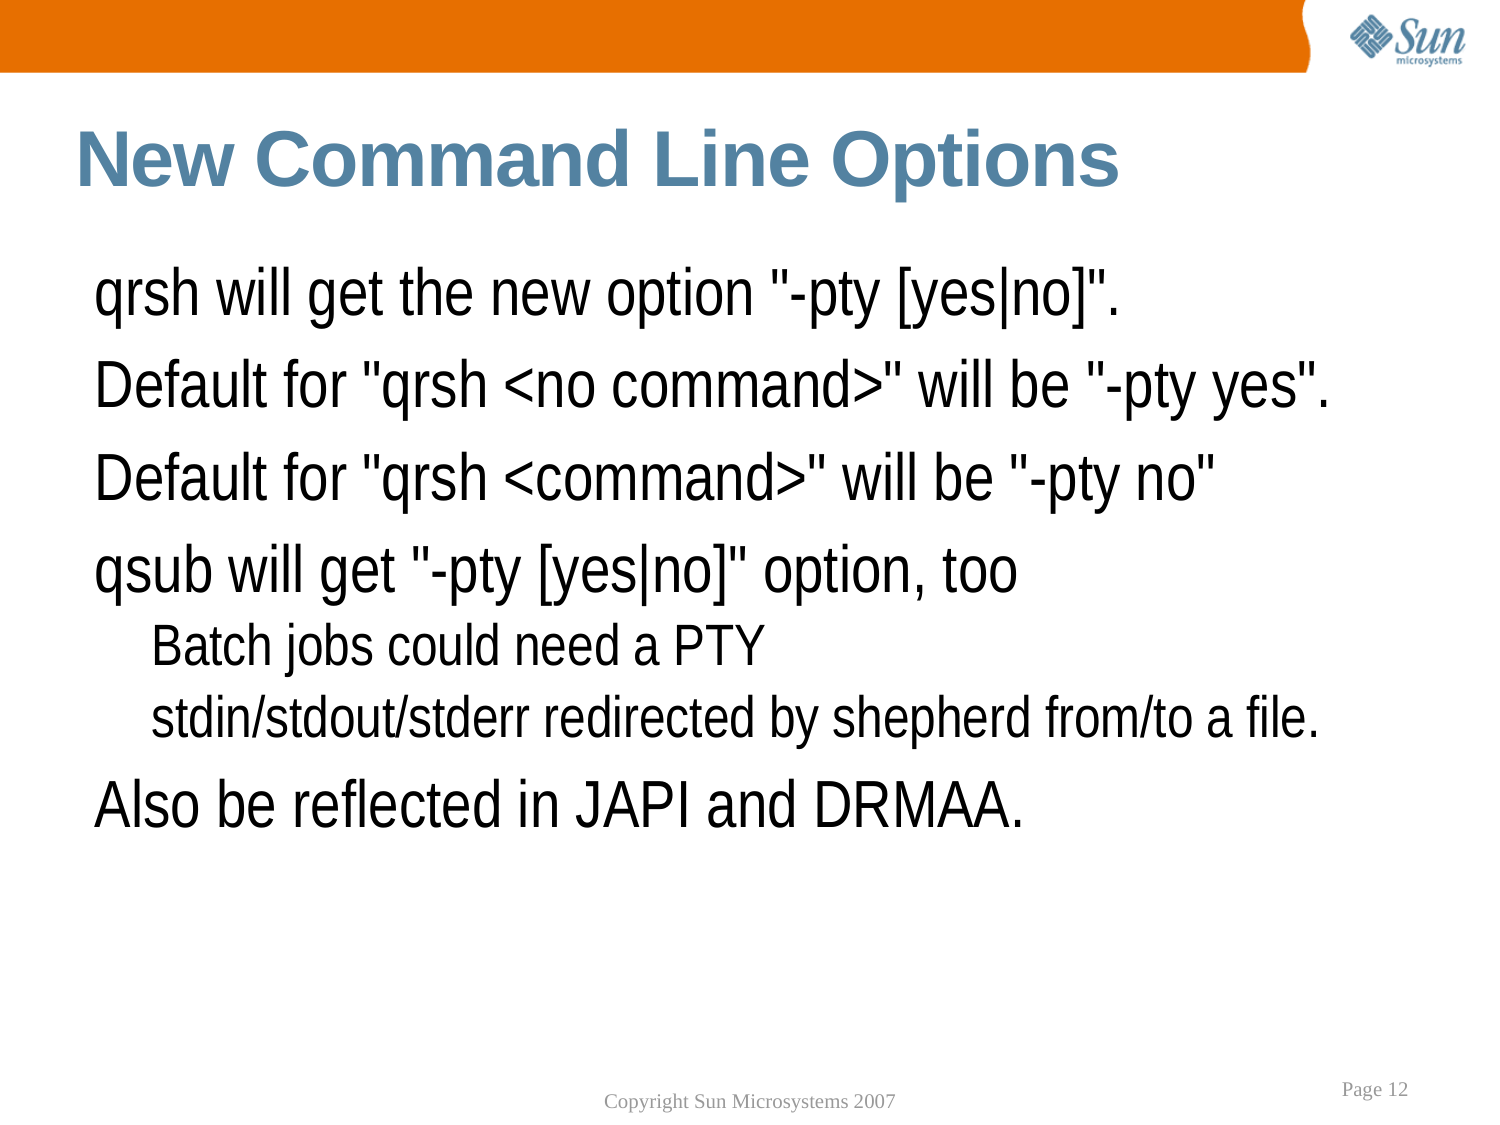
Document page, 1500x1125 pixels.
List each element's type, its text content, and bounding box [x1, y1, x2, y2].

list qrsh will get the new option "-pty [yes|no]". Default for "qrsh <no command>" will be "-pty yes". Default for "qrsh <command>" will be "-pty no" qsub will get "-pty [yes|no]" option, too Batch jobs could need a PTY stdin/stdout/stderr redirected by shepherd from/to a file. Also be reflected in JAPI and DRMAA. [75, 263, 1425, 958]
picture [0, 0, 1500, 75]
title New Command Line Options [75, 122, 1438, 228]
